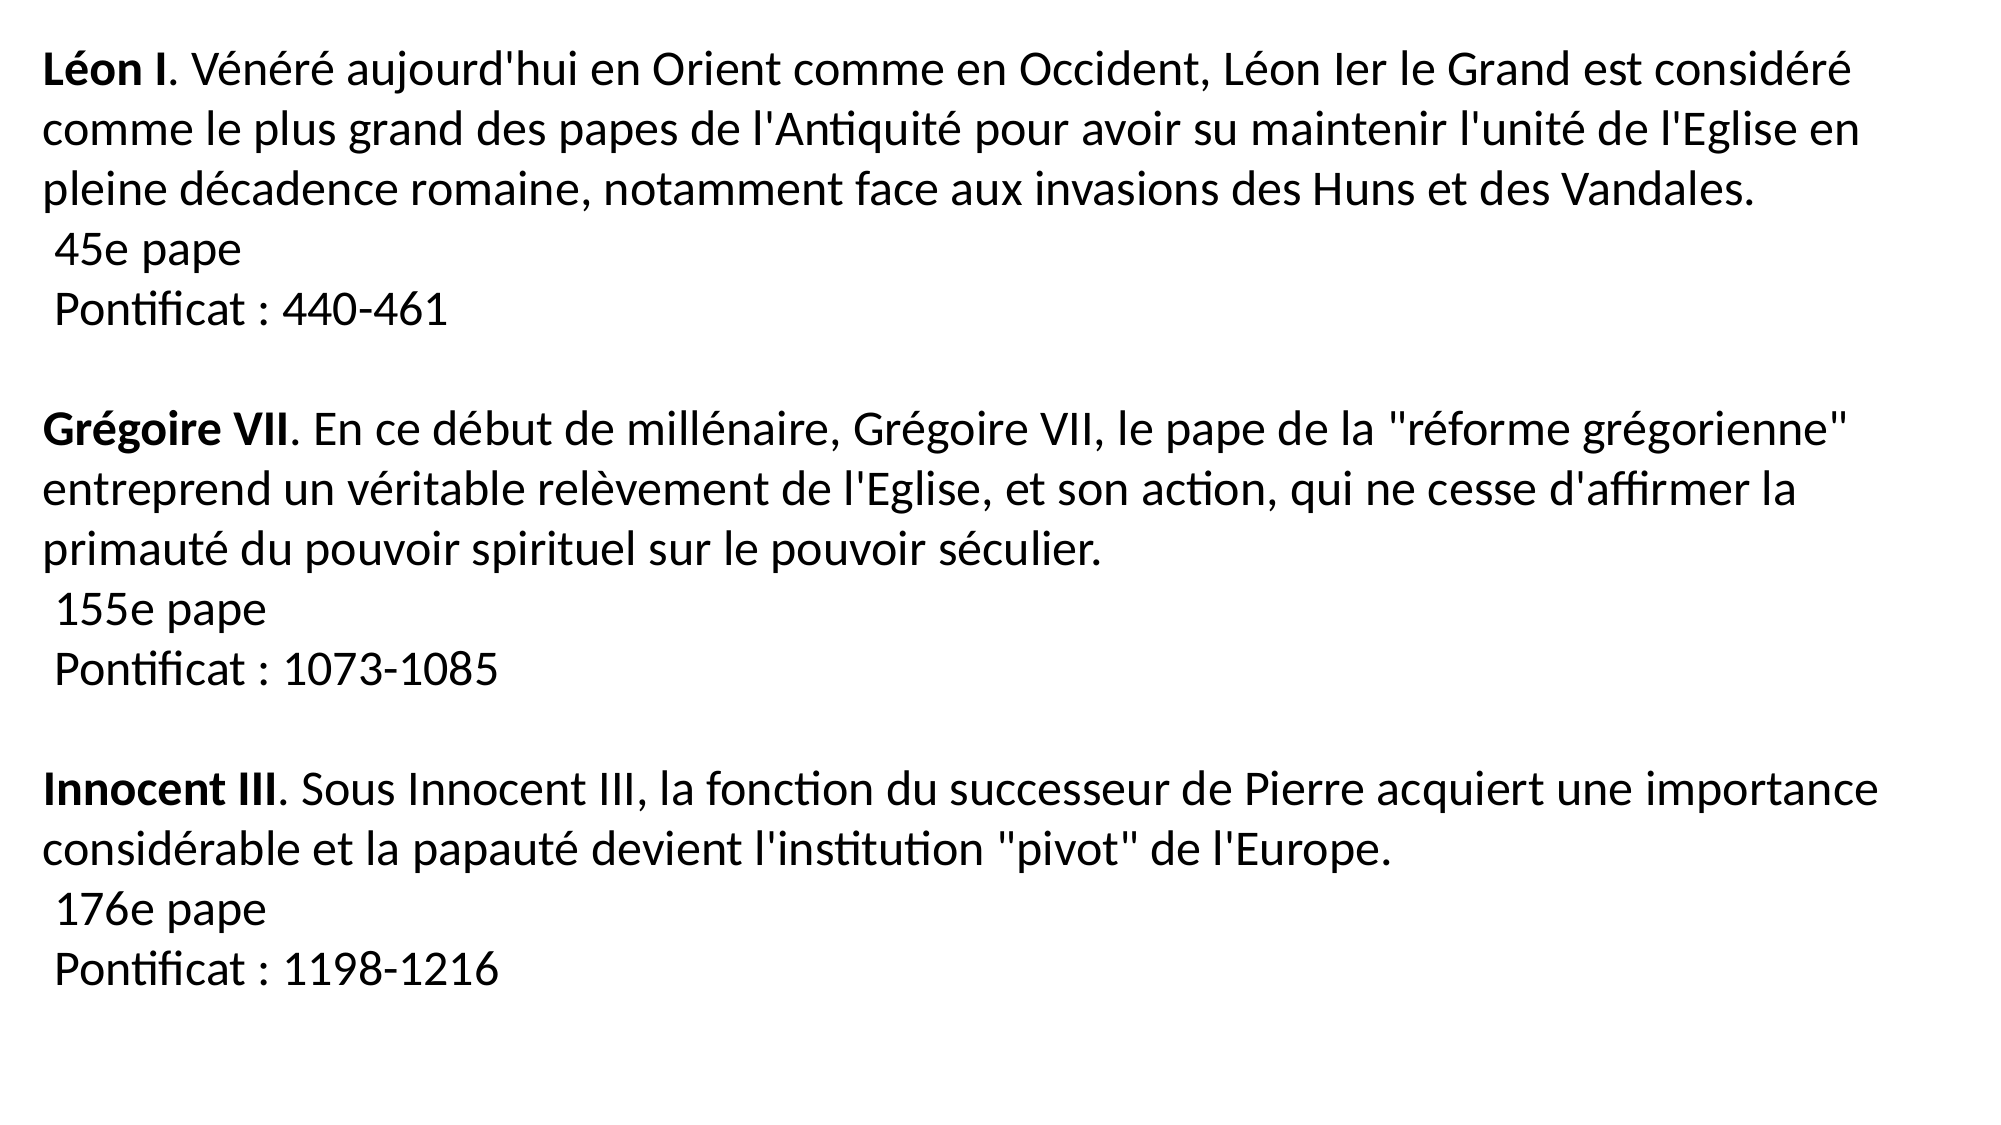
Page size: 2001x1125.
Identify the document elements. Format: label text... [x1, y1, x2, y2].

text_box Léon I. Vénéré aujourd'hui en Orient comme en Occident, Léon Ier le Grand est considéré comme le plus grand des papes de l'Antiquité pour avoir su maintenir l'unité de l'Eglise en pleine décadence romaine, notamment face aux invasions des Huns et des Vandales. 45e pape Pontificat : 440-461 Grégoire VII. En ce début de millénaire, Grégoire VII, le pape de la "réforme grégorienne" entreprend un véritable relèvement de l'Eglise, et son action, qui ne cesse d'affirmer la primauté du pouvoir spirituel sur le pouvoir séculier. 155e pape Pontificat : 1073-1085 Innocent III. Sous Innocent III, la fonction du successeur de Pierre acquiert une importance considérable et la papauté devient l'institution "pivot" de l'Europe. 176e pape Pontificat : 1198-1216 [27, 27, 1962, 1013]
